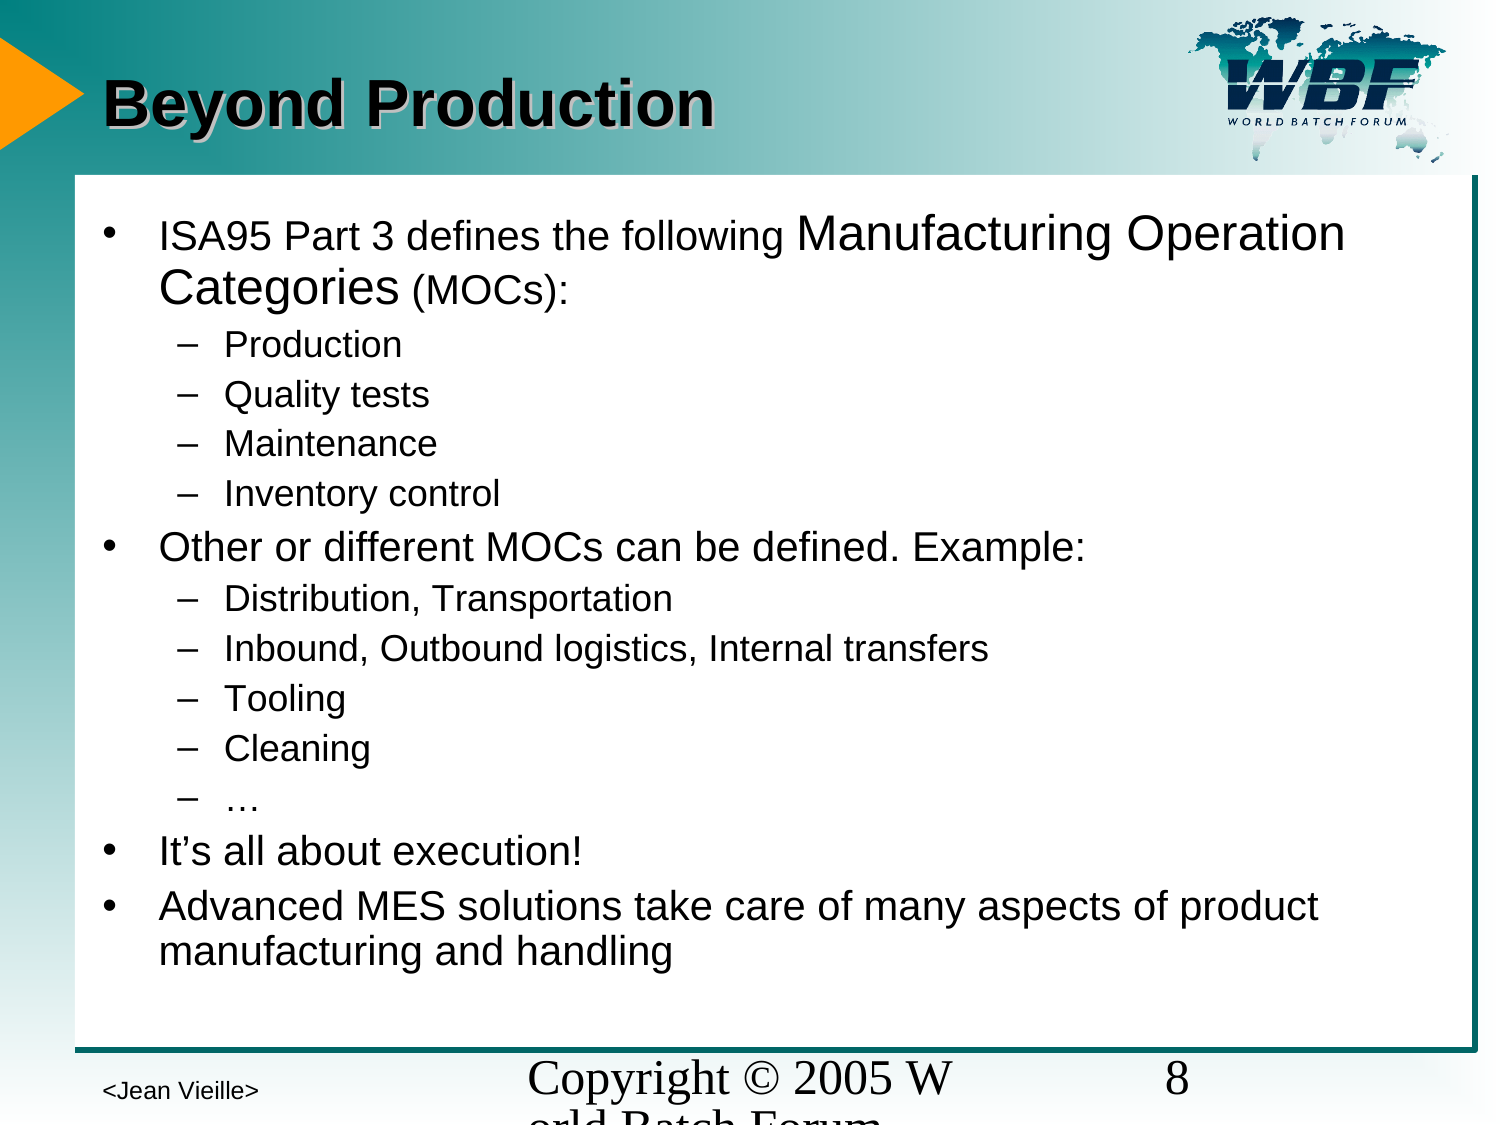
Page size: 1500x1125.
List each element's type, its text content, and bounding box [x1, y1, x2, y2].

picture [630, 1113, 643, 1125]
title Beyond Production [87, 37, 1188, 163]
picture [0, 0, 1500, 1125]
list ISA95 Part 3 defines the following Manufacturing Operation Categories (MOCs): Production Quality tests Maintenance Inventory control Other or different MOCs can be defined. Example: Distribution, Transportation Inbound, Outbound logistics, Internal transfers Tooling Cleaning … It’s all about execution! Advanced MES solutions take care of many aspects of product manufacturing and handling [87, 199, 1463, 1040]
